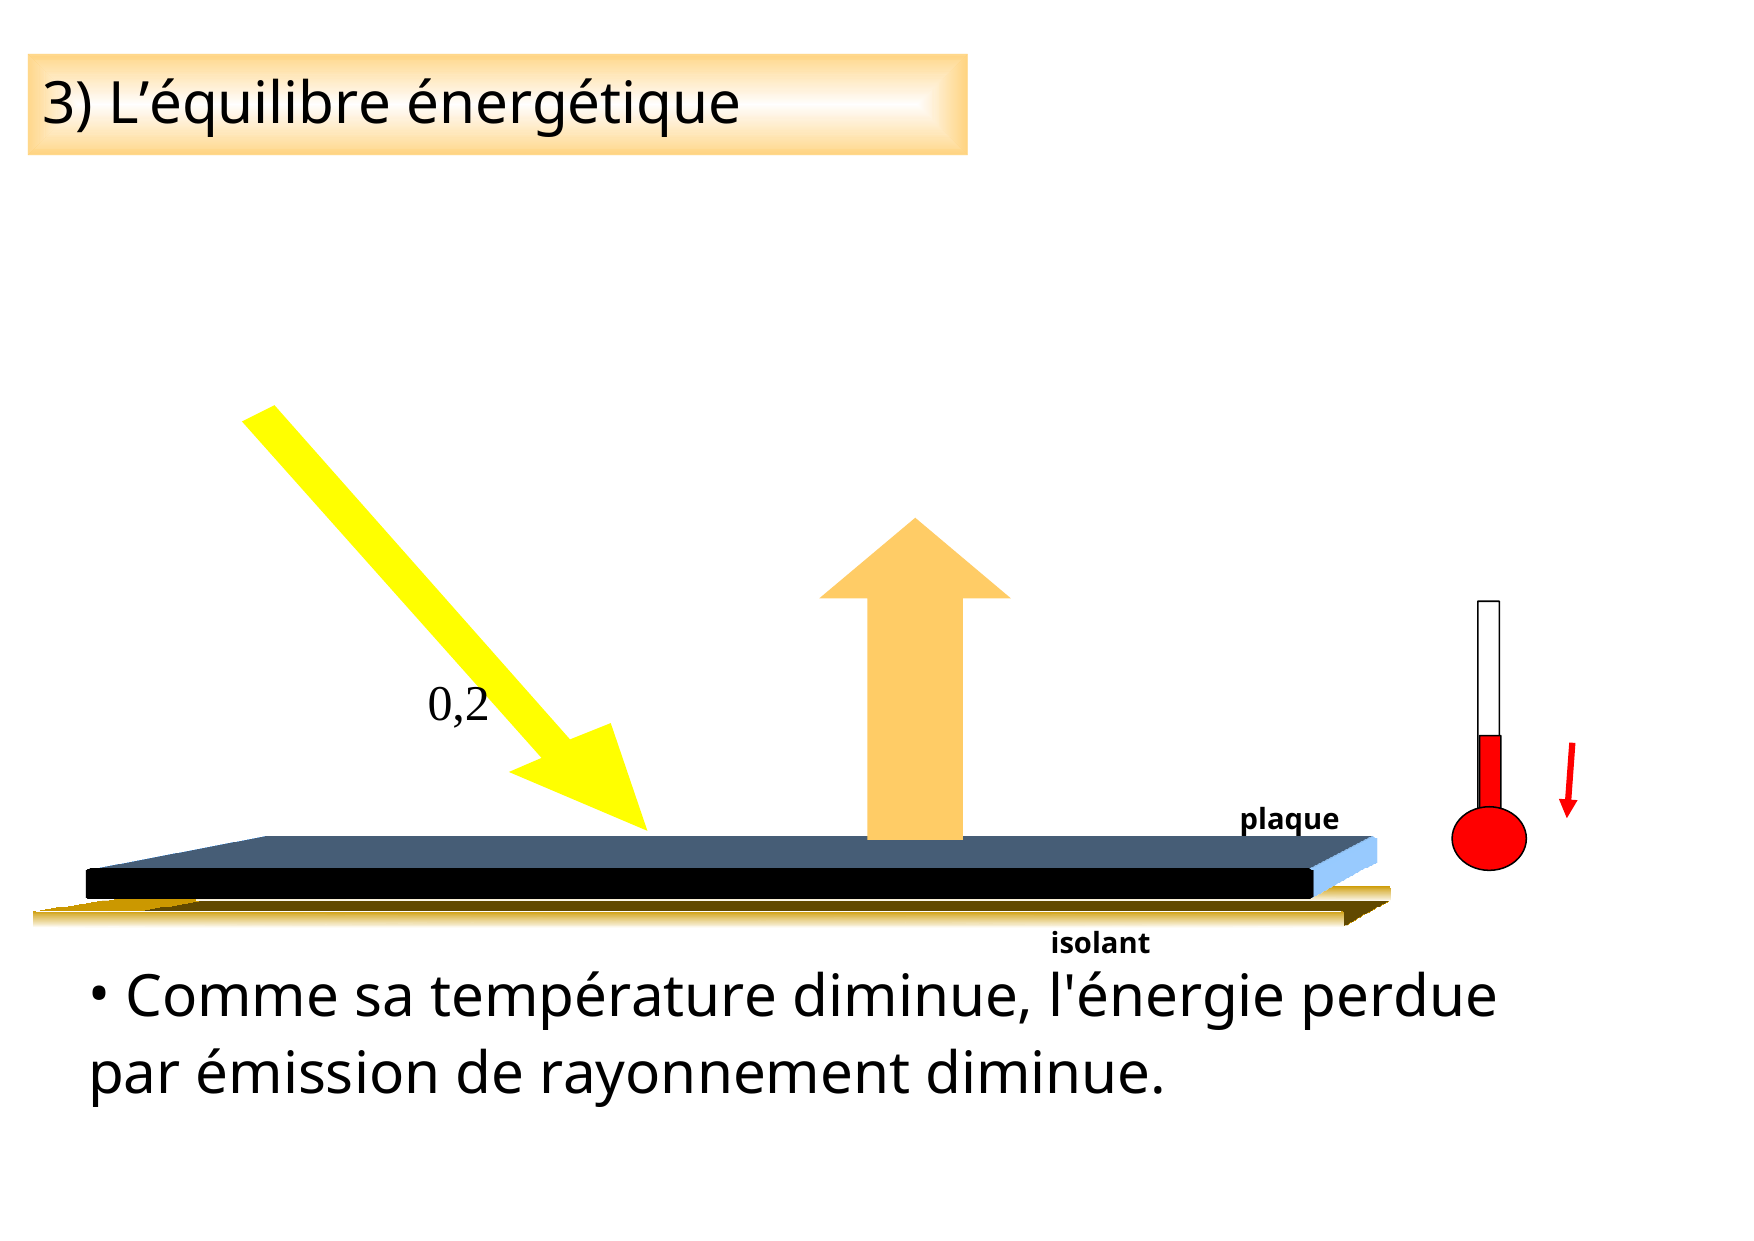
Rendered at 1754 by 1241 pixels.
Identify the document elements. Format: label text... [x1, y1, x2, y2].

text_box [819, 517, 1011, 840]
text_box [27, 53, 968, 156]
text_box Comme sa température diminue, l'énergie perdue par émission de rayonnement diminue. [73, 947, 1611, 1201]
picture [21, 826, 1406, 939]
text_box plaque [1224, 791, 1477, 866]
text_box [241, 405, 461, 630]
text_box [480, 680, 648, 831]
text_box [1470, 601, 1527, 871]
text_box 0,2 [427, 616, 518, 687]
text_box 3) L’équilibre énergétique [27, 53, 967, 155]
text_box isolant [1035, 915, 1288, 990]
